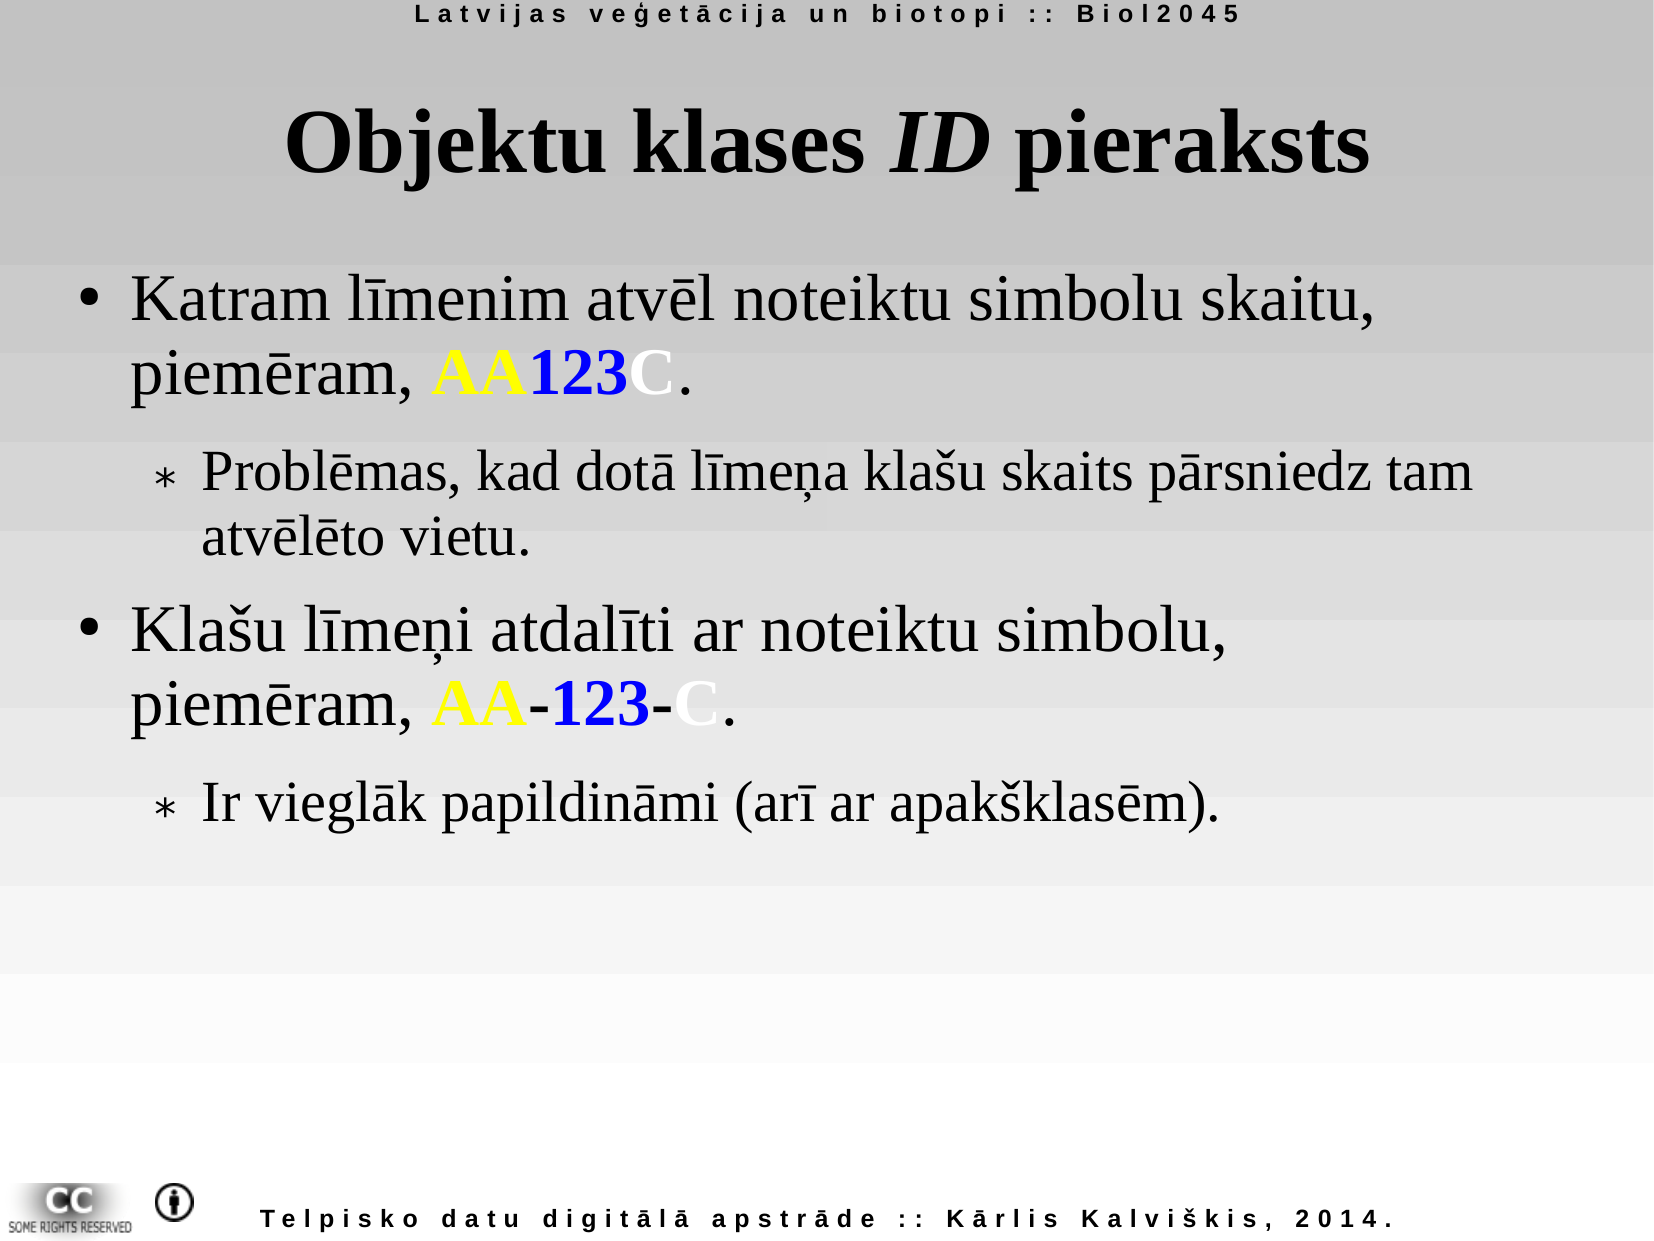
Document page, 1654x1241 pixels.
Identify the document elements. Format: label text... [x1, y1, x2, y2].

picture [0, 0, 1654, 1241]
list Katram līmenim atvēl noteiktu simbolu skaitu, piemēram, AA123C. Problēmas, kad dotā līmeņa klašu skaits pārsniedz tam atvēlēto vietu. Klašu līmeņi atdalīti ar noteiktu simbolu, piemēram, AA-123-C. Ir vieglāk papildināmi (arī ar apakšklasēm). [59, 261, 1596, 1175]
title Objektu klases ID pieraksts [59, 37, 1596, 246]
